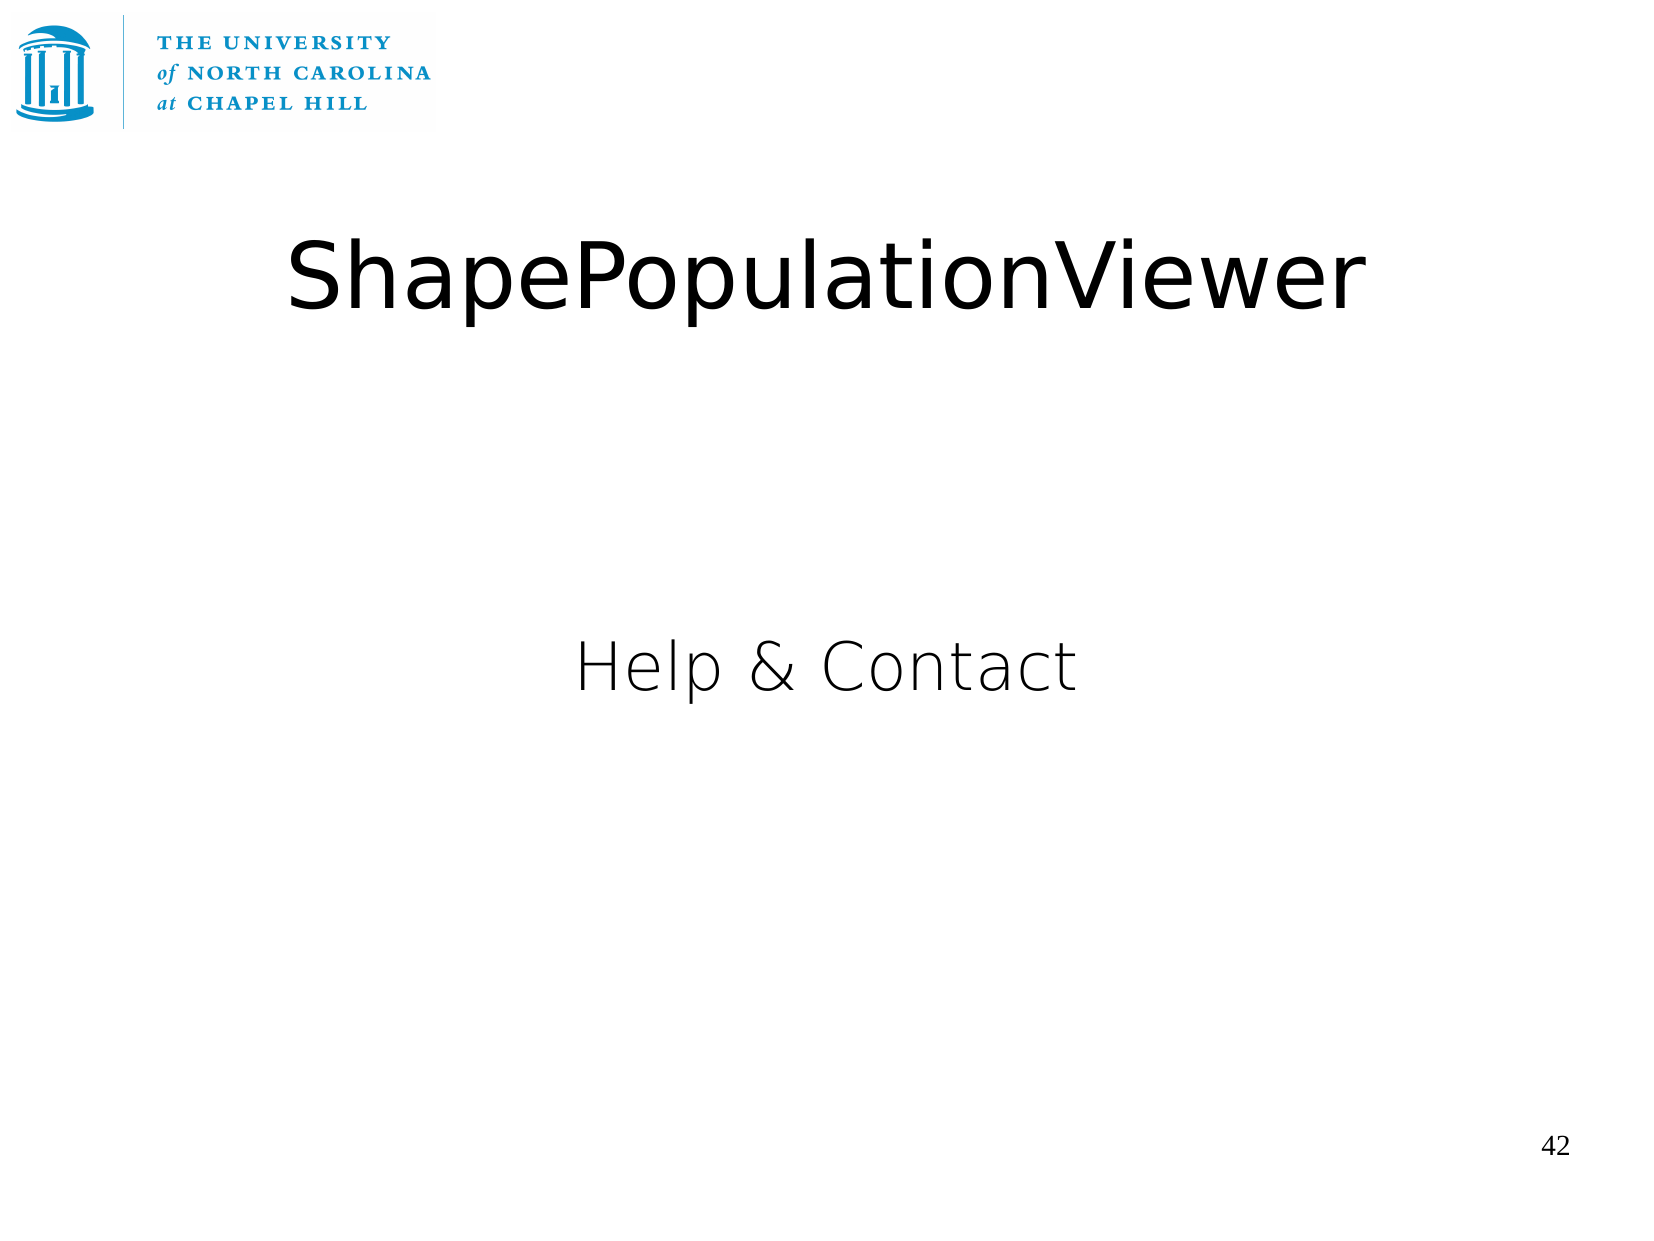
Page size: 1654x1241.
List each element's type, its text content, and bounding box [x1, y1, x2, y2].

picture [11, 12, 436, 132]
subtitle Help & Contact [82, 435, 1571, 901]
title ShapePopulationViewer [82, 173, 1571, 381]
